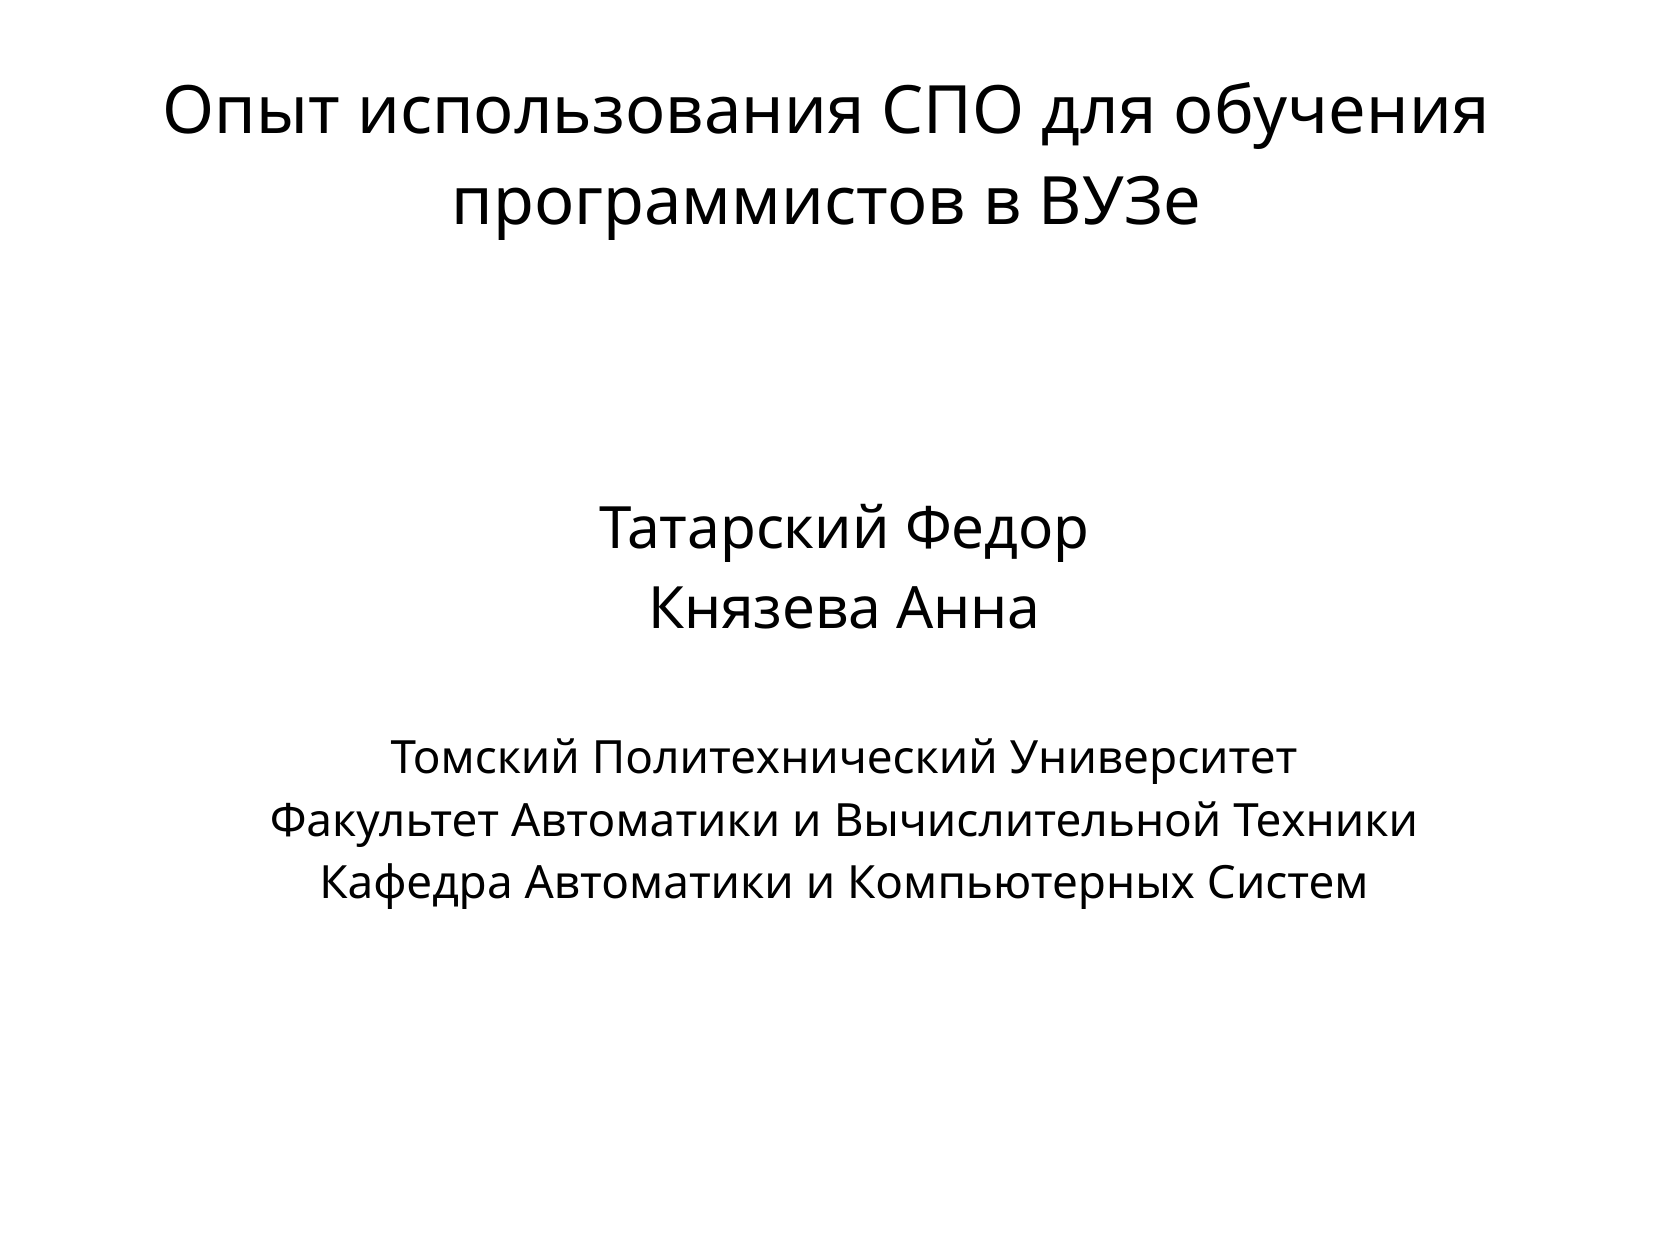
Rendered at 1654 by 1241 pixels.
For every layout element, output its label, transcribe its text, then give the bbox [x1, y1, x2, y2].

subtitle Татарский Федор Князева Анна Томский Политехнический Университет Факультет Автоматики и Вычислительной Техники Кафедра Автоматики и Компьютерных Систем [82, 297, 1571, 1102]
title Опыт использования СПО для обучения программистов в ВУЗе [82, 56, 1571, 250]
